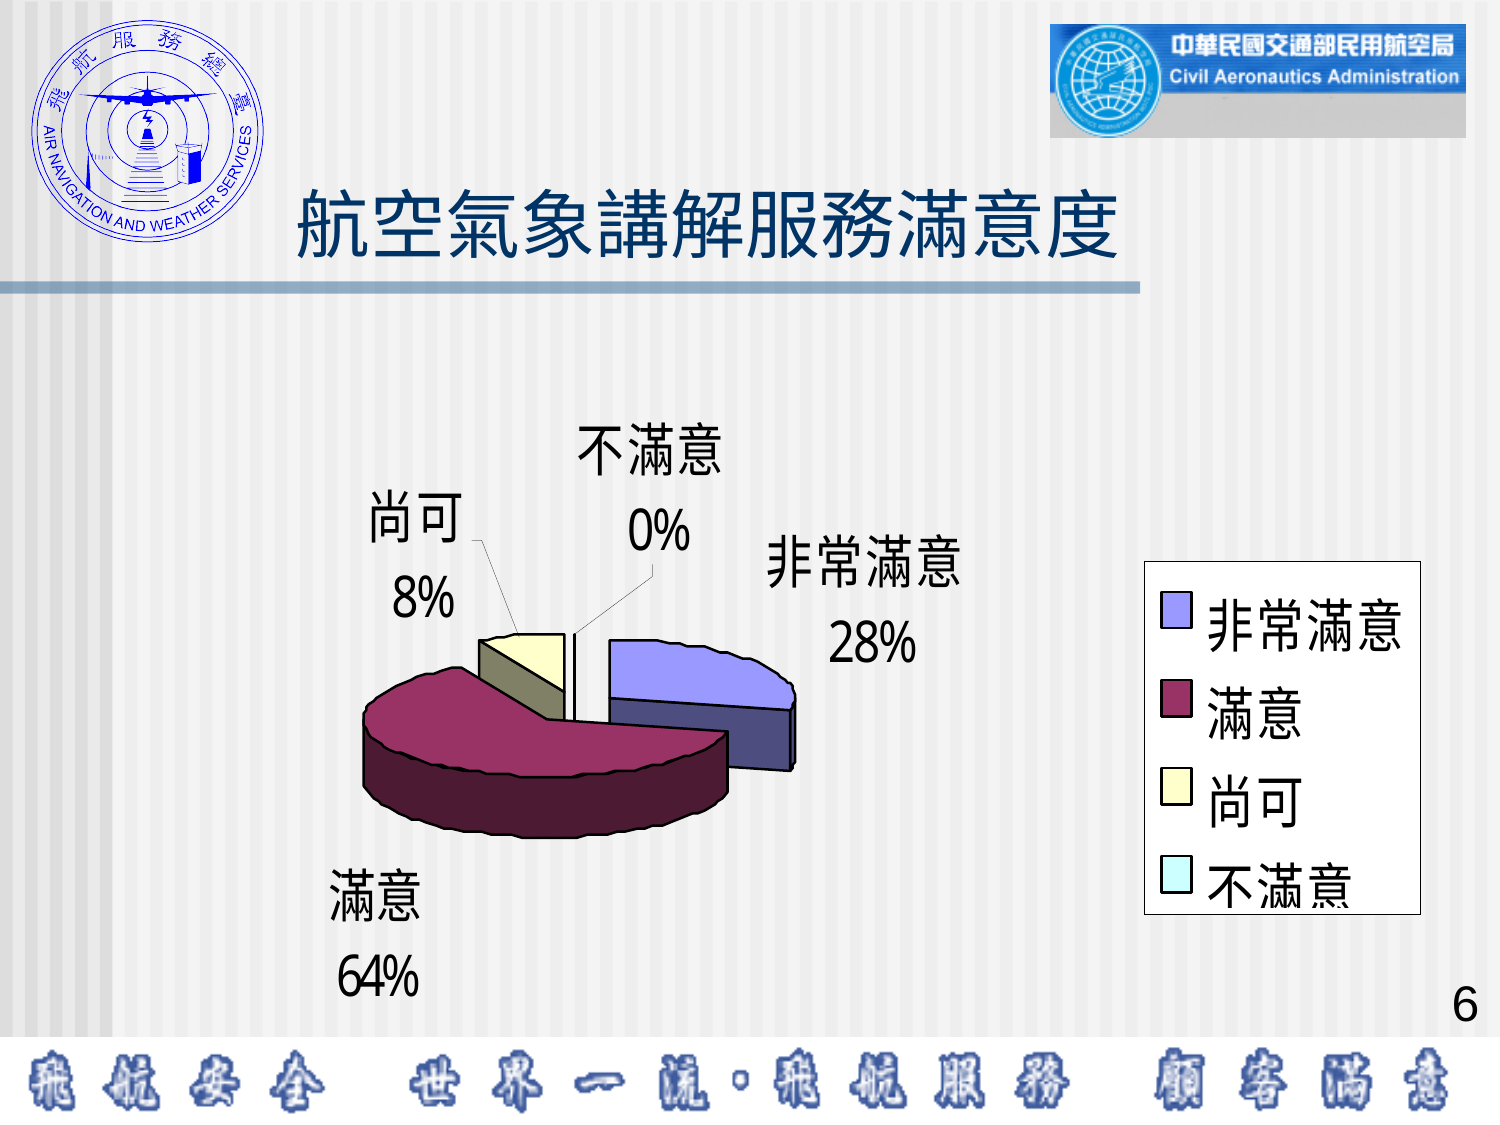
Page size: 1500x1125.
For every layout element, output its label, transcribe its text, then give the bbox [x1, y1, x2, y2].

chart [0, 200, 1450, 1125]
title 航空氣象講解服務滿意度 [112, 169, 1452, 276]
